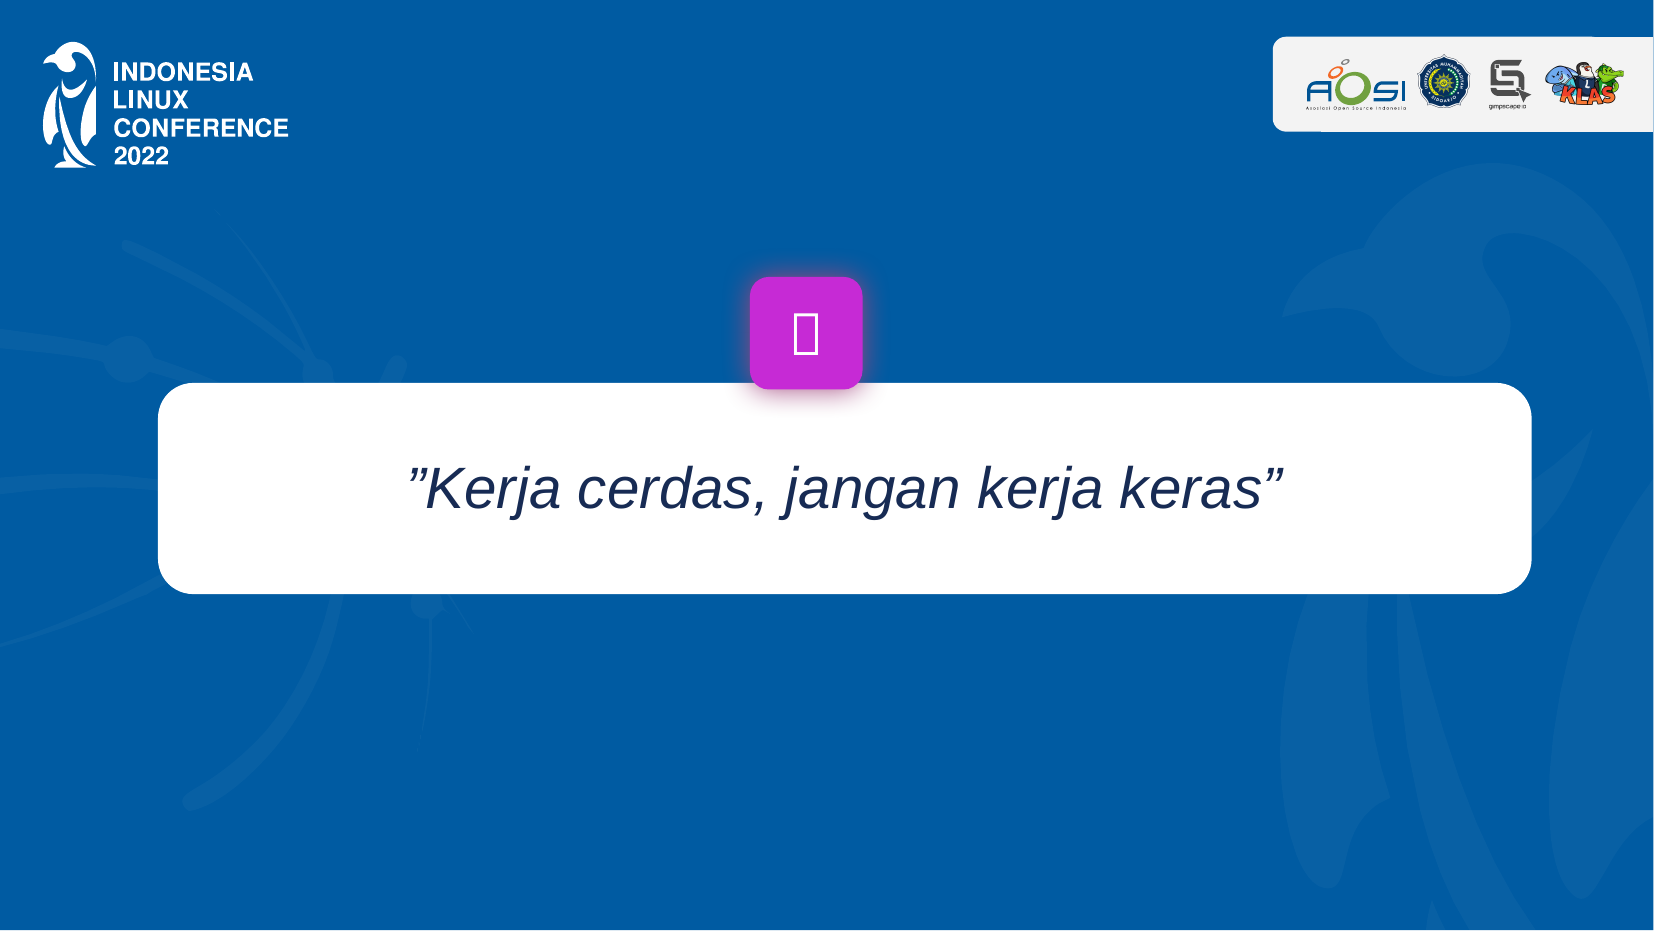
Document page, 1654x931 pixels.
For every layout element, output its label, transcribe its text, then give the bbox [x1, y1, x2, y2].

text_box 📜 [749, 276, 863, 390]
picture [1417, 54, 1471, 108]
picture [1545, 62, 1624, 105]
text_box ”Kerja cerdas, jangan kerja keras” [157, 382, 1532, 595]
